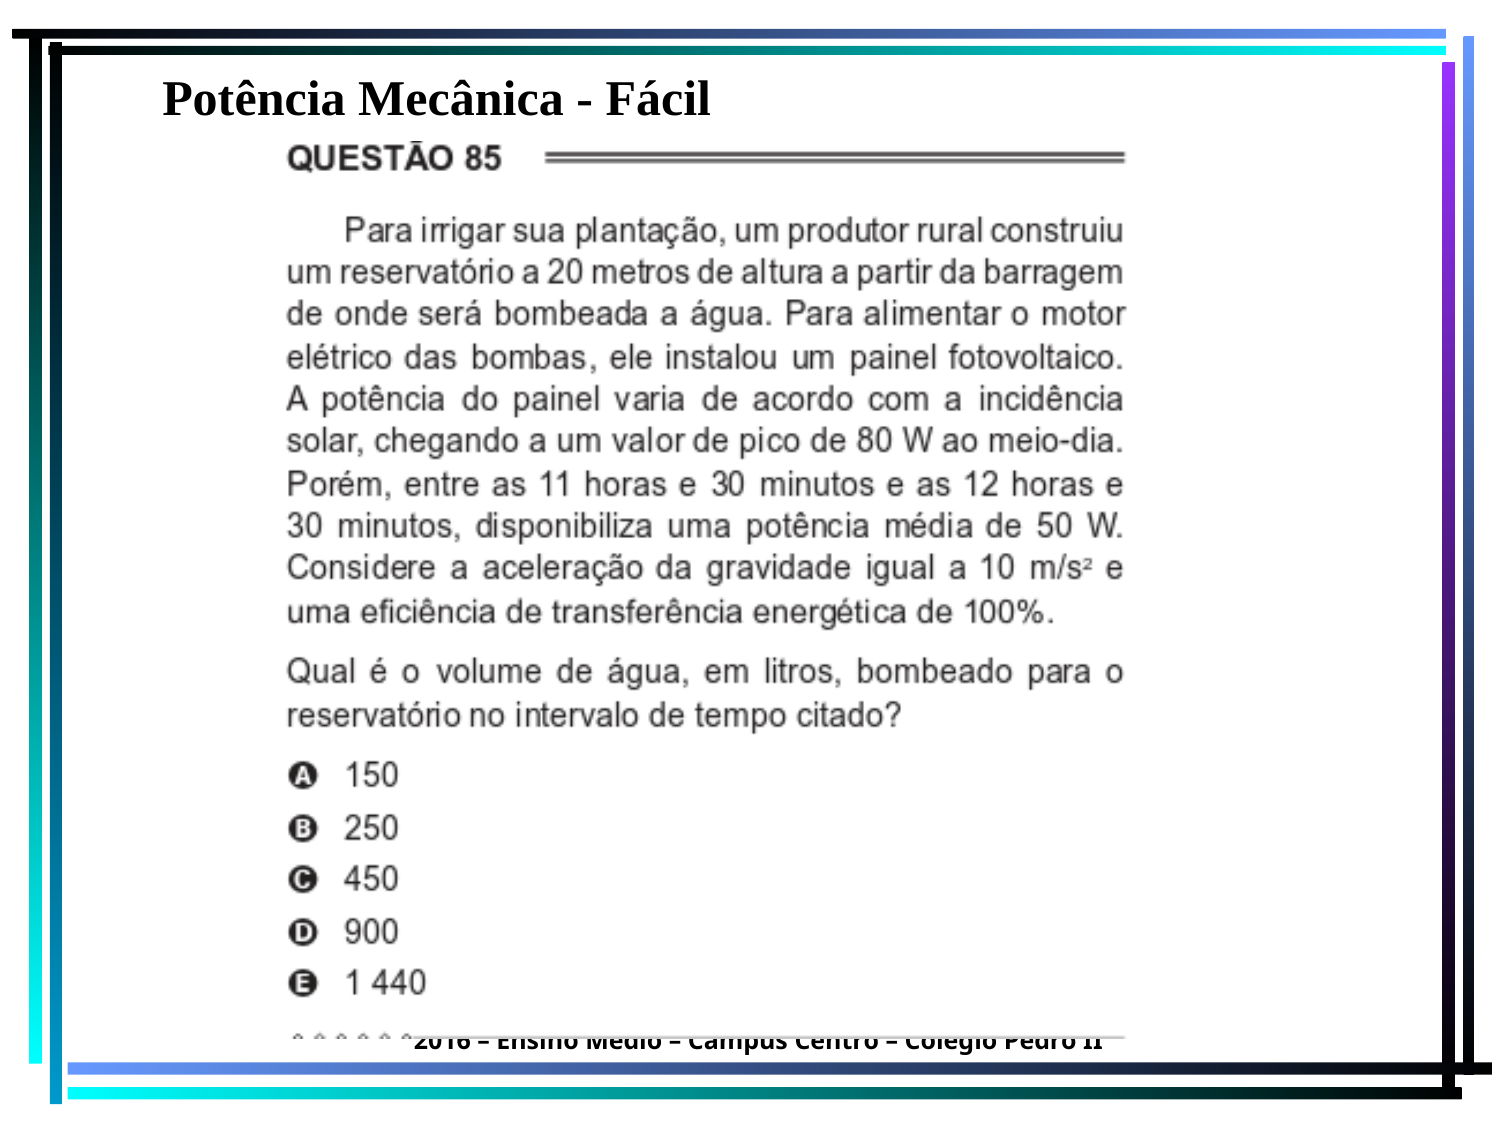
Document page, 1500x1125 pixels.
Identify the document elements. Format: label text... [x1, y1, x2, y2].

text_box 2016 – Ensino Médio – Campus Centro – Colégio Pedro II [399, 1039, 1119, 1064]
picture [0, 0, 1500, 1125]
title Potência Mecânica - Fácil [129, 59, 745, 142]
